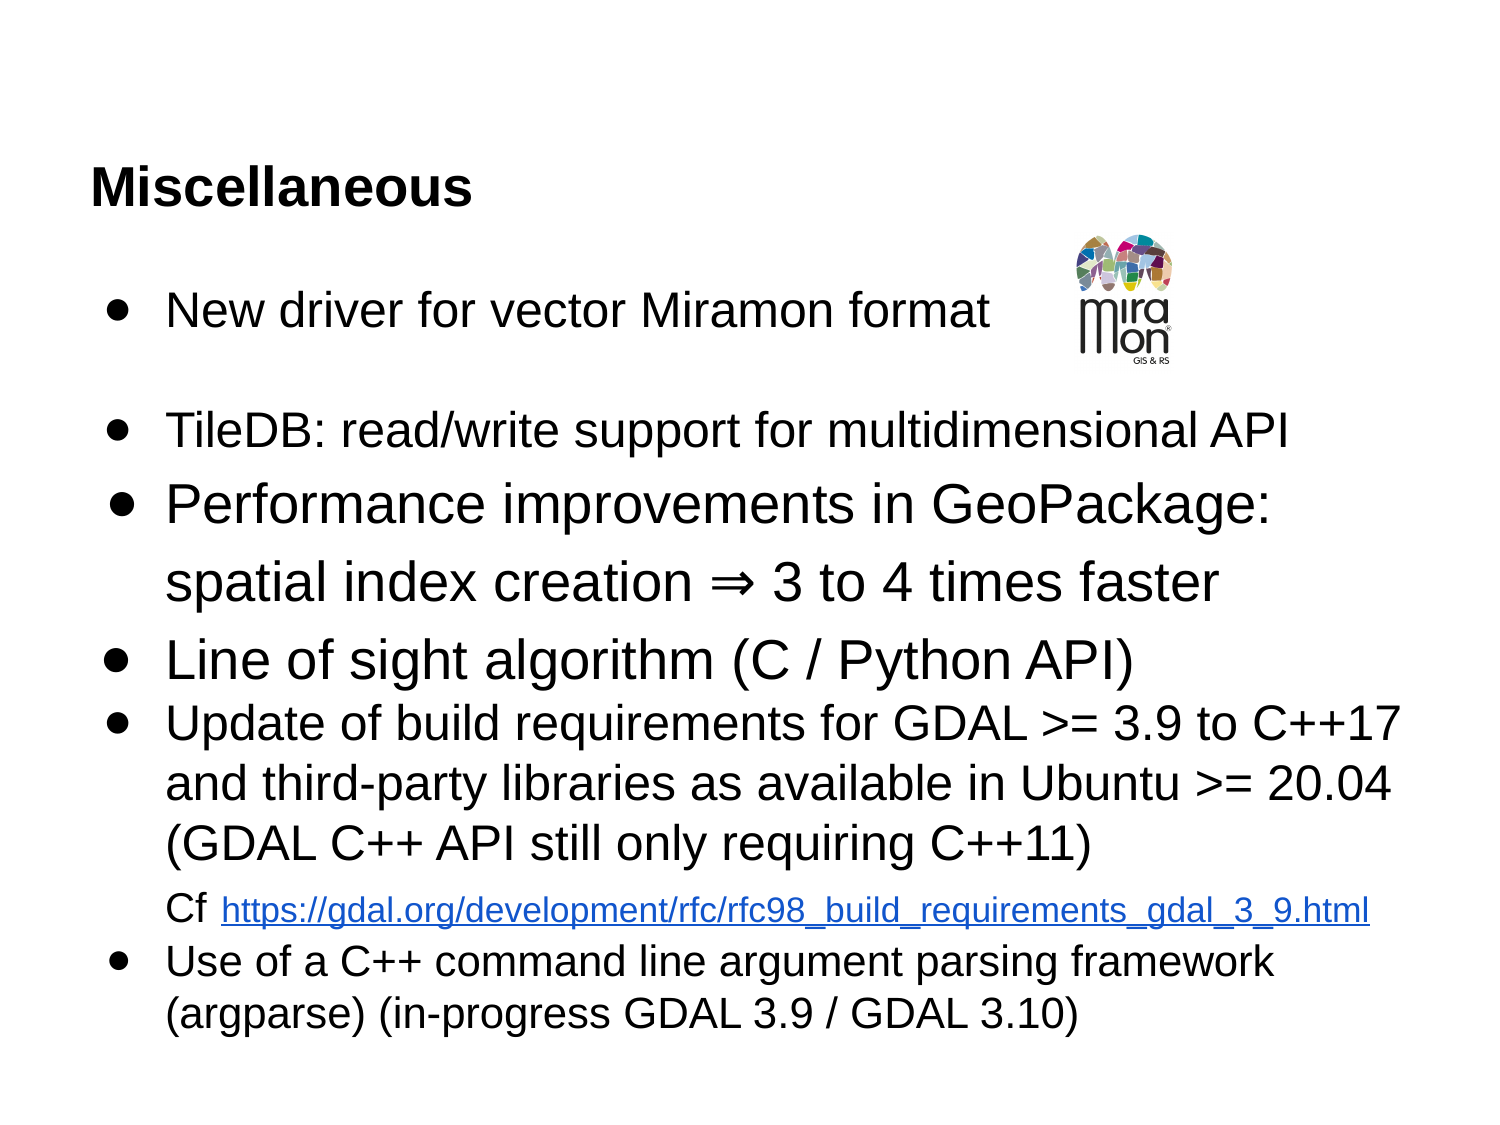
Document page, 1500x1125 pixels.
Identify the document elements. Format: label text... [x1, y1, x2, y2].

list New driver for vector Miramon format TileDB: read/write support for multidimensional API Performance improvements in GeoPackage: spatial index creation ⇒ 3 to 4 times faster Line of sight algorithm (C / Python API) Update of build requirements for GDAL >= 3.9 to C++17 and third-party libraries as available in Ubuntu >= 20.04 (GDAL C++ API still only requiring C++11) Cf https://gdal.org/development/rfc/rfc98_build_requirements_gdal_3_9.html Use of a C++ command line argument parsing framework (argparse) (in-progress GDAL 3.9 / GDAL 3.10) [75, 262, 1425, 1078]
title Miscellaneous [75, 45, 1425, 233]
picture [1074, 232, 1174, 374]
